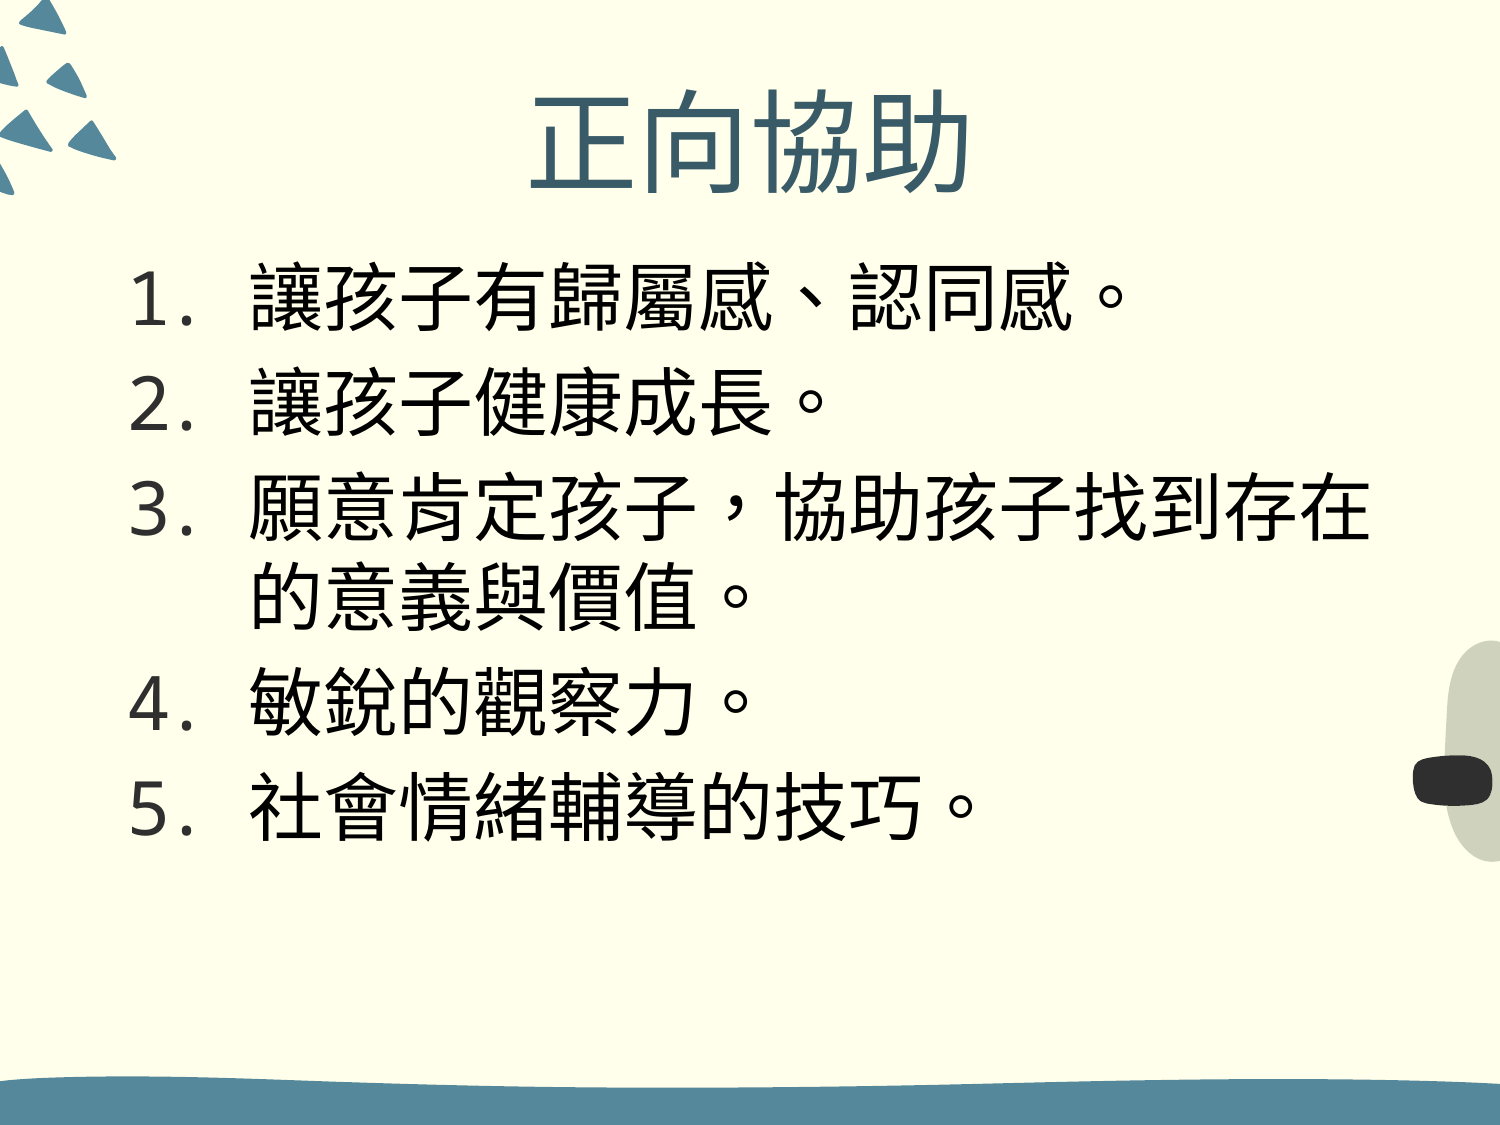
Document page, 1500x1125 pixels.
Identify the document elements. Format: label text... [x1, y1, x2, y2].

text_box [68, 120, 117, 161]
text_box [0, 1076, 1500, 1125]
text_box [0, 109, 53, 152]
text_box [0, 46, 19, 87]
list 讓孩子有歸屬感、認同感。 讓孩子健康成長。 願意肯定孩子，協助孩子找到存在的意義與價值。 敏銳的觀察力。 社會情緒輔導的技巧。 [112, 243, 1390, 1024]
text_box [0, 163, 15, 196]
text_box [46, 62, 87, 99]
title 正向協助 [75, 45, 1425, 233]
text_box [19, 0, 67, 35]
text_box [1412, 640, 1500, 862]
